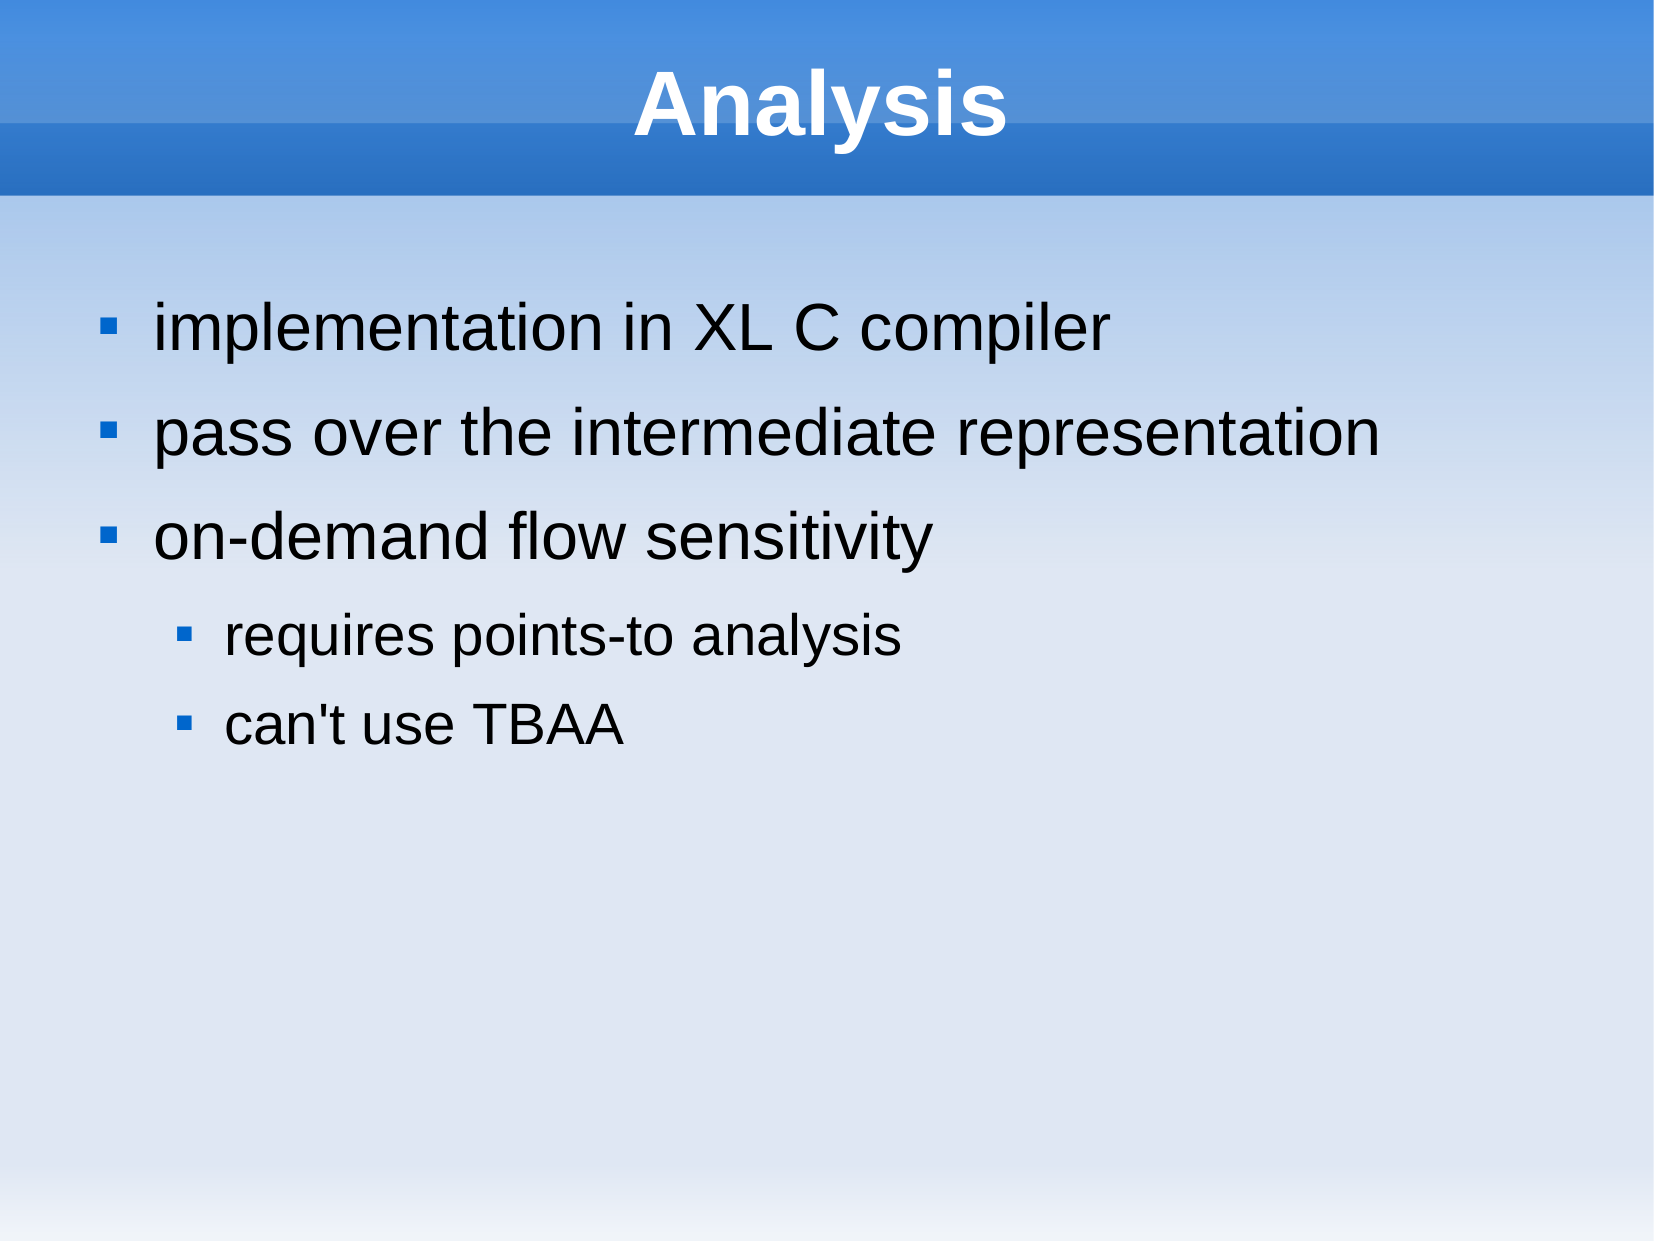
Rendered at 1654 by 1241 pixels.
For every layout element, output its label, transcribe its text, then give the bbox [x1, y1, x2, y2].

picture [0, 0, 1654, 1241]
list implementation in XL C compiler pass over the intermediate representation on-demand flow sensitivity requires points-to analysis can't use TBAA [82, 290, 1571, 1109]
title Analysis [76, 0, 1565, 208]
